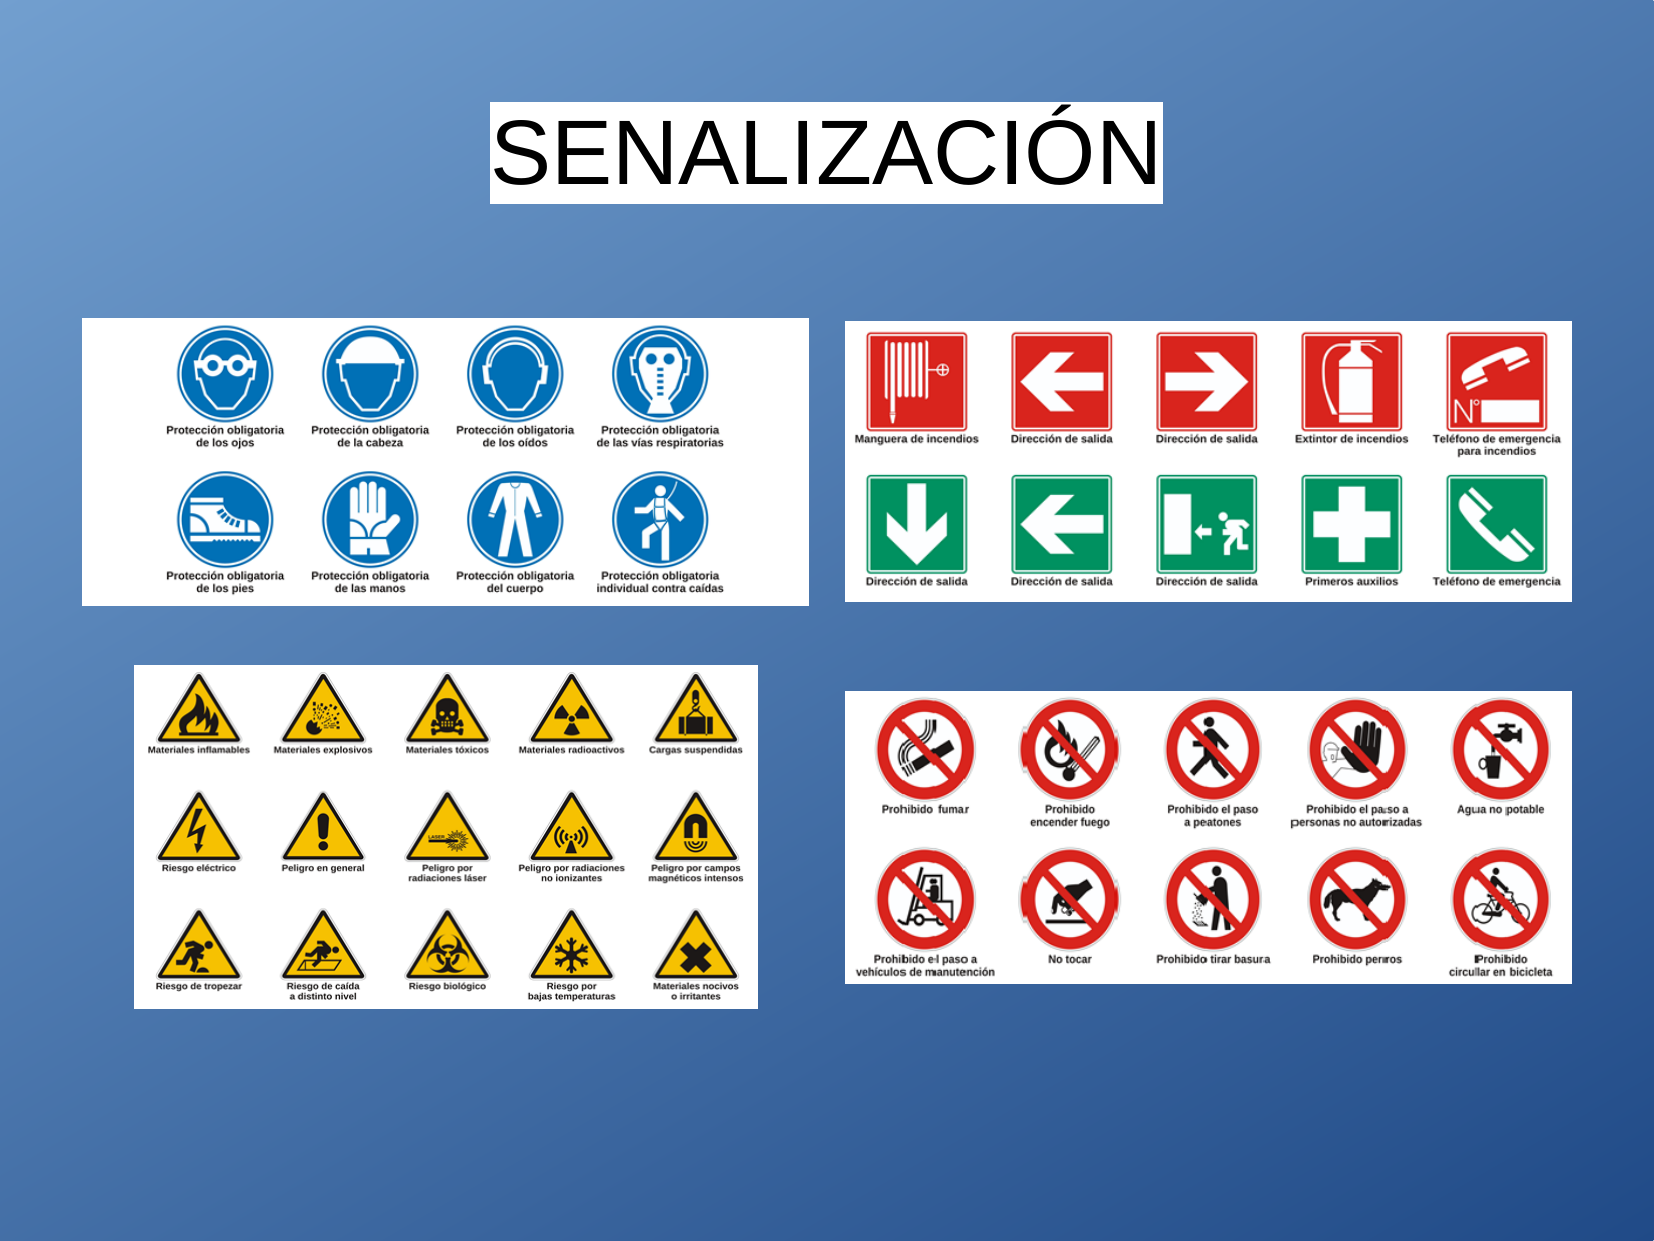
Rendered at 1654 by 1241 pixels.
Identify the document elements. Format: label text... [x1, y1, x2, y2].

picture [845, 321, 1572, 602]
title SENALIZACIÓN [82, 49, 1571, 257]
picture [82, 318, 809, 606]
picture [134, 665, 758, 1009]
picture [845, 691, 1572, 984]
